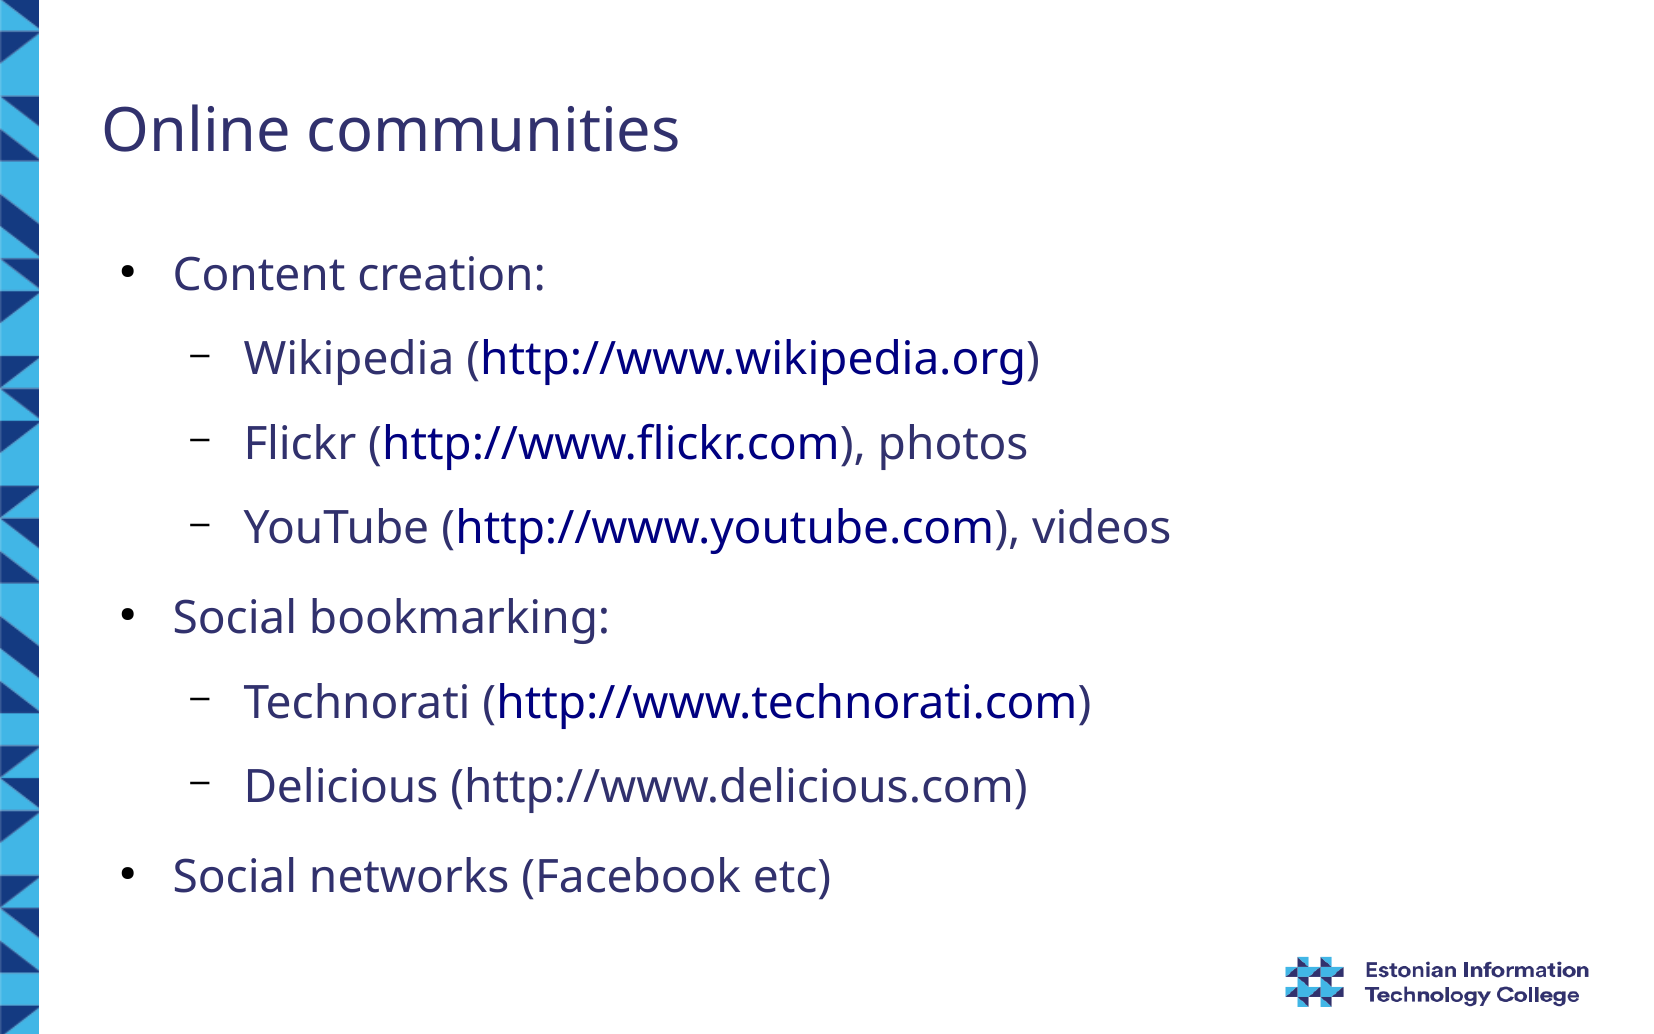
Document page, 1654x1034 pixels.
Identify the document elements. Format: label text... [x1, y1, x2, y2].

title Online communities [101, 41, 1224, 214]
list Content creation: Wikipedia (http://www.wikipedia.org) Flickr (http://www.flickr.com), photos YouTube (http://www.youtube.com), videos Social bookmarking: Technorati (http://www.technorati.com) Delicious (http://www.delicious.com) Social networks (Facebook etc) [101, 241, 1591, 924]
